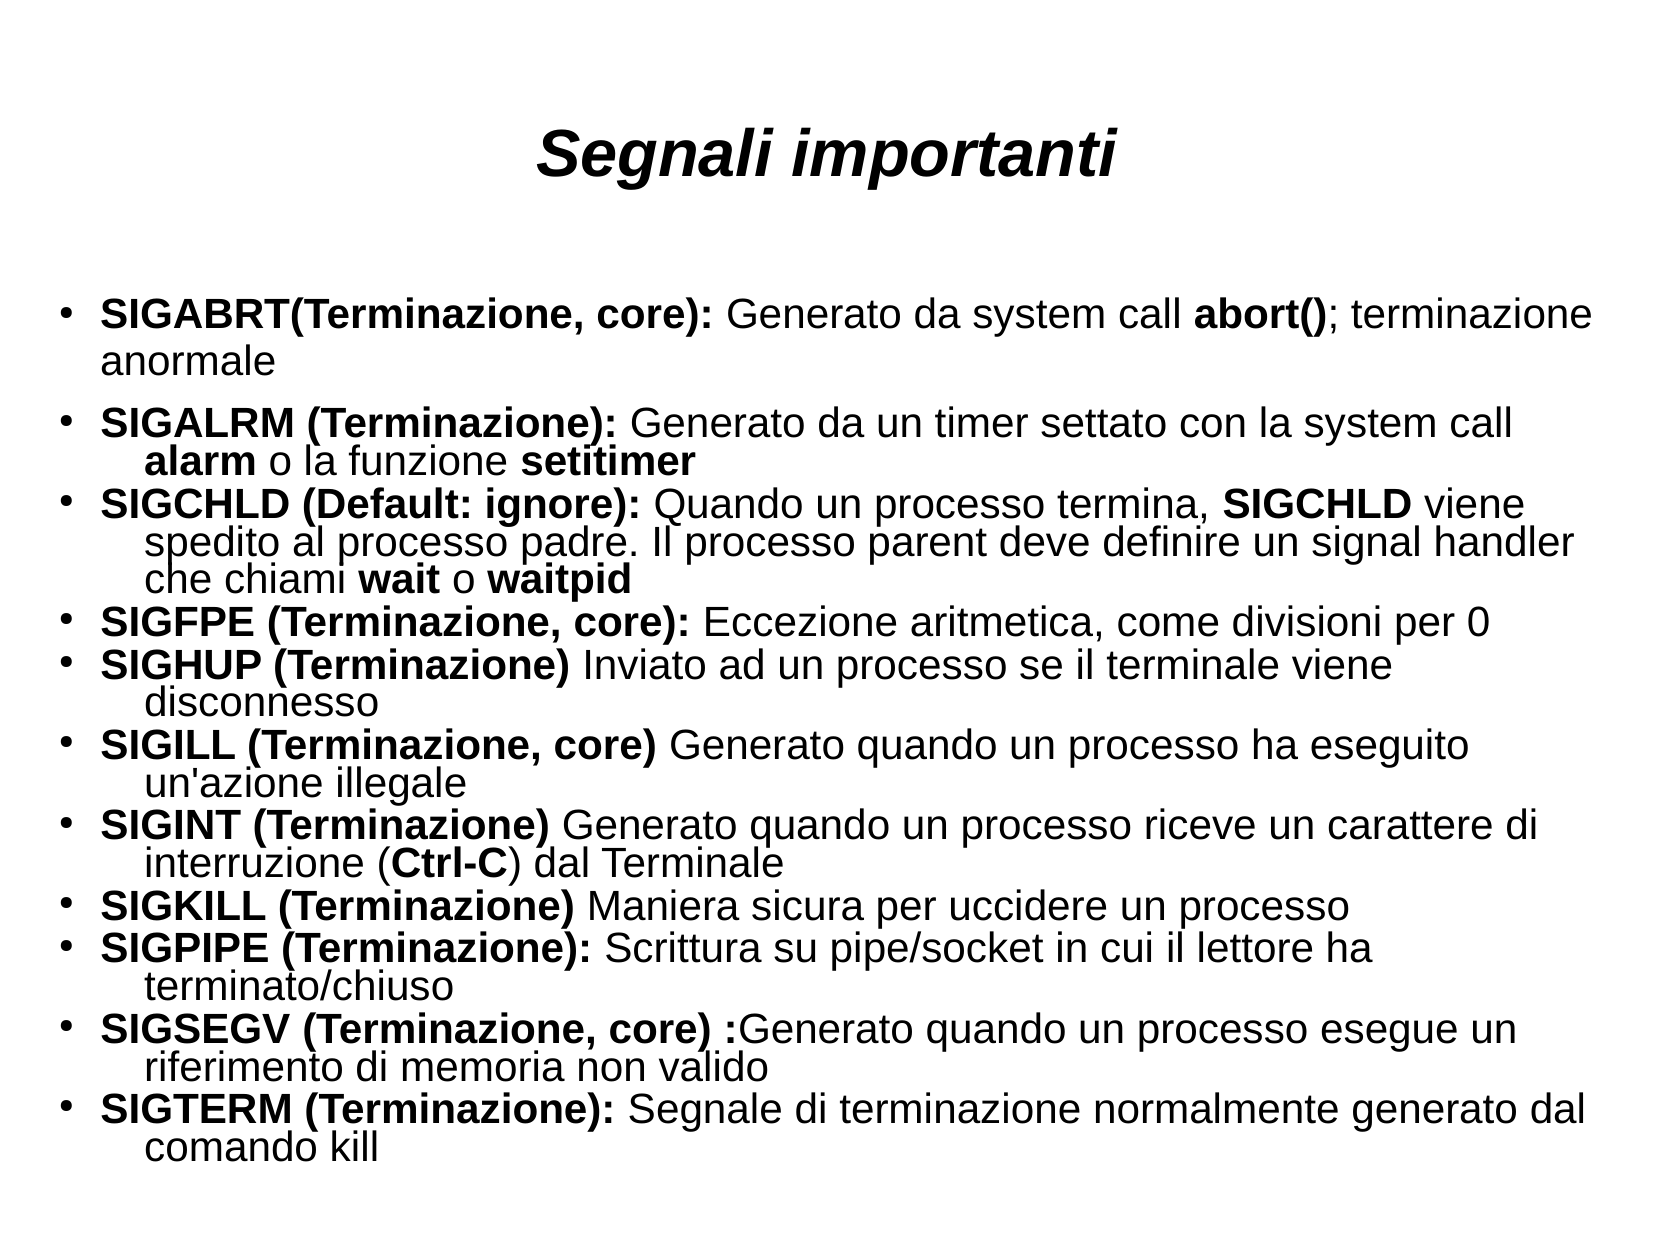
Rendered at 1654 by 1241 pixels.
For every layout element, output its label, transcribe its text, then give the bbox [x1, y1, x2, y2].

list SIGABRT(Terminazione, core): Generato da system call abort(); terminazione anormale SIGALRM (Terminazione): Generato da un timer settato con la system call alarm o la funzione setitimer SIGCHLD (Default: ignore): Quando un processo termina, SIGCHLD viene spedito al processo padre. Il processo parent deve definire un signal handler che chiami wait o waitpid SIGFPE (Terminazione, core): Eccezione aritmetica, come divisioni per 0 SIGHUP (Terminazione) Inviato ad un processo se il terminale viene disconnesso SIGILL (Terminazione, core) Generato quando un processo ha eseguito un'azione illegale SIGINT (Terminazione) Generato quando un processo riceve un carattere di interruzione (Ctrl-C) dal Terminale SIGKILL (Terminazione) Maniera sicura per uccidere un processo SIGPIPE (Terminazione): Scrittura su pipe/socket in cui il lettore ha terminato/chiuso SIGSEGV (Terminazione, core) :Generato quando un processo esegue un riferimento di memoria non valido SIGTERM (Terminazione): Segnale di terminazione normalmente generato dal comando kill [45, 290, 1621, 1171]
title Segnali importanti [82, 49, 1571, 257]
